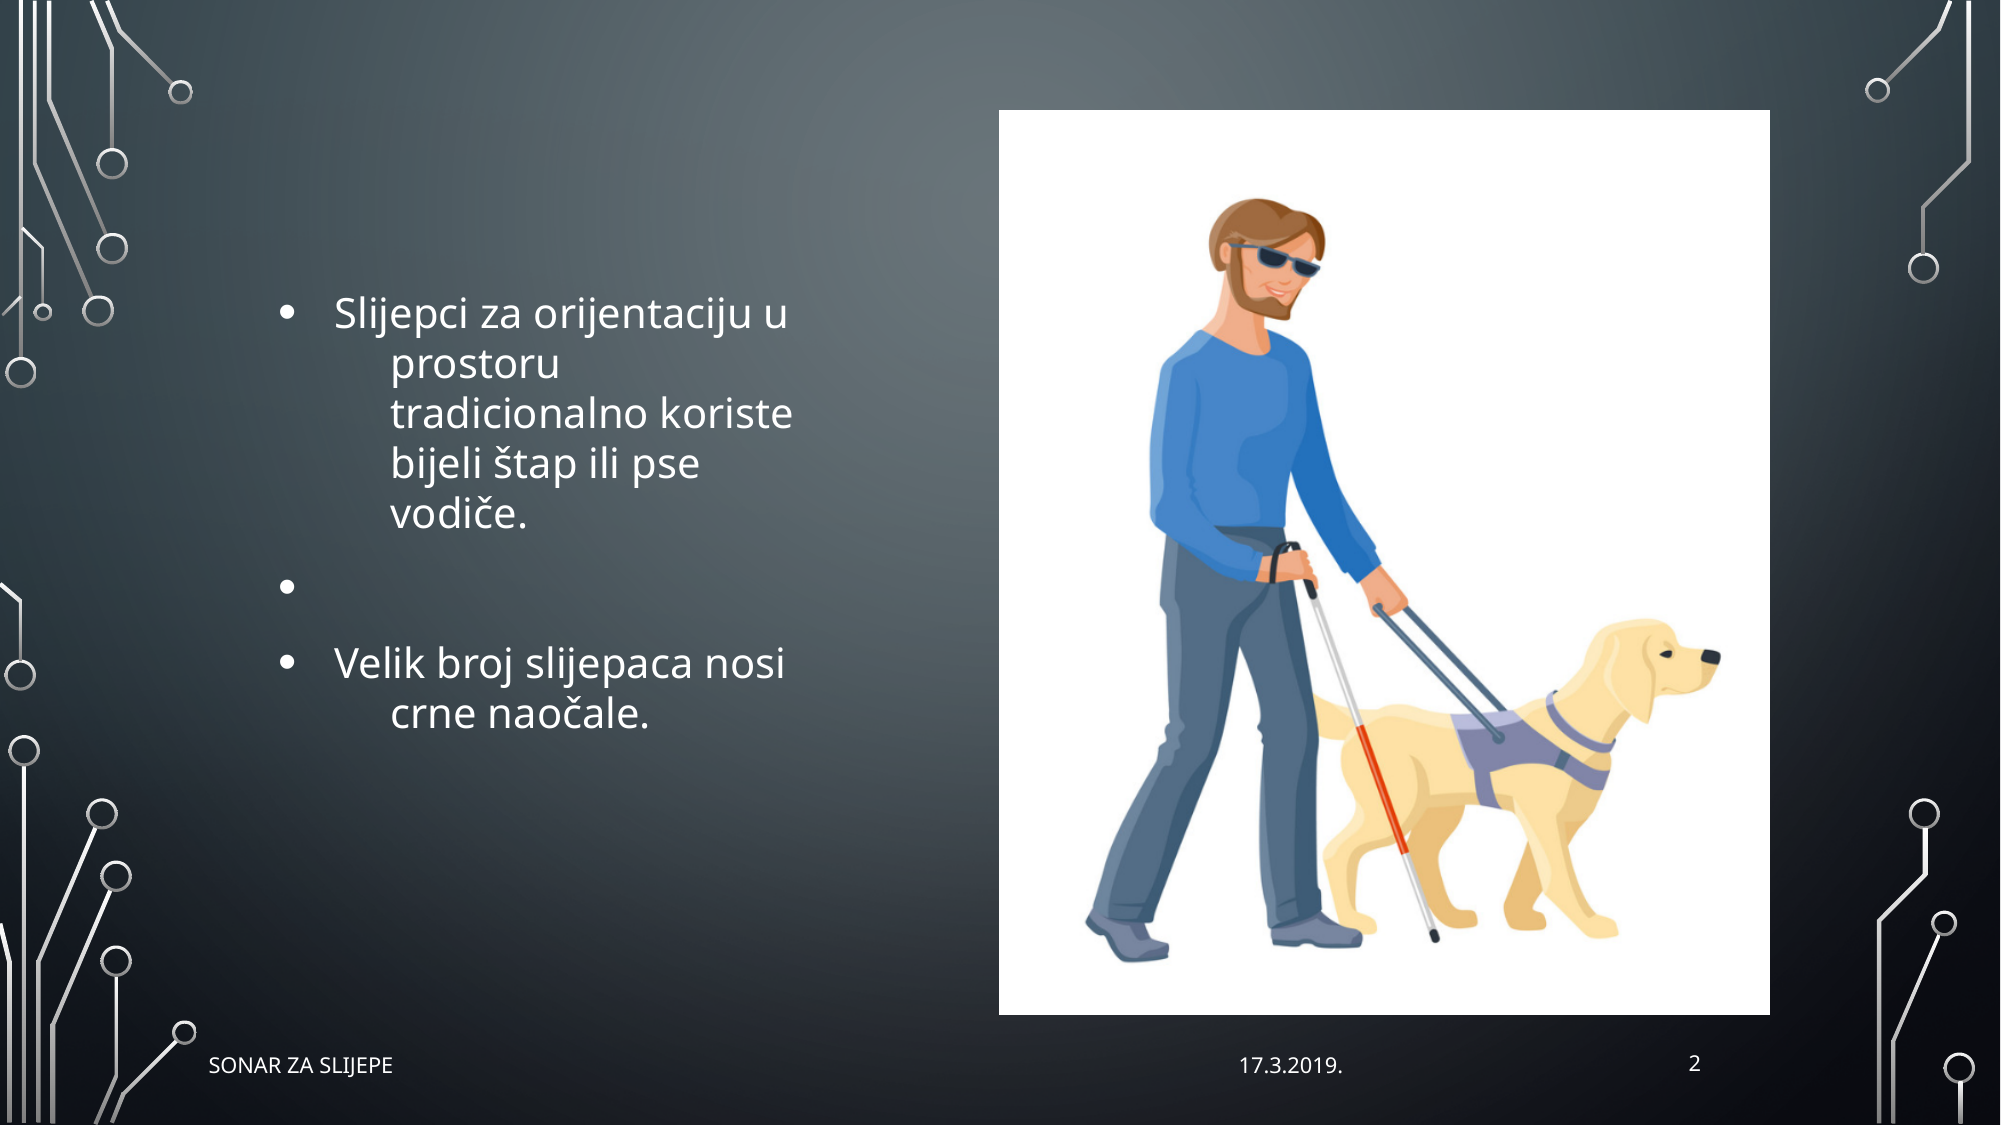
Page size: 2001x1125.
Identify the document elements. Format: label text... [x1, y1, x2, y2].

text_box Sonar za slijepe [193, 1034, 1218, 1095]
text_box 17.3.2019. [1223, 1034, 1673, 1095]
text_box [1673, 1034, 1801, 1095]
picture [999, 110, 1770, 1015]
list Slijepci za orijentaciju u prostoru tradicionalno koriste bijeli štap ili pse vodiče. Velik broj slijepaca nosi crne naočale. [263, 278, 832, 975]
